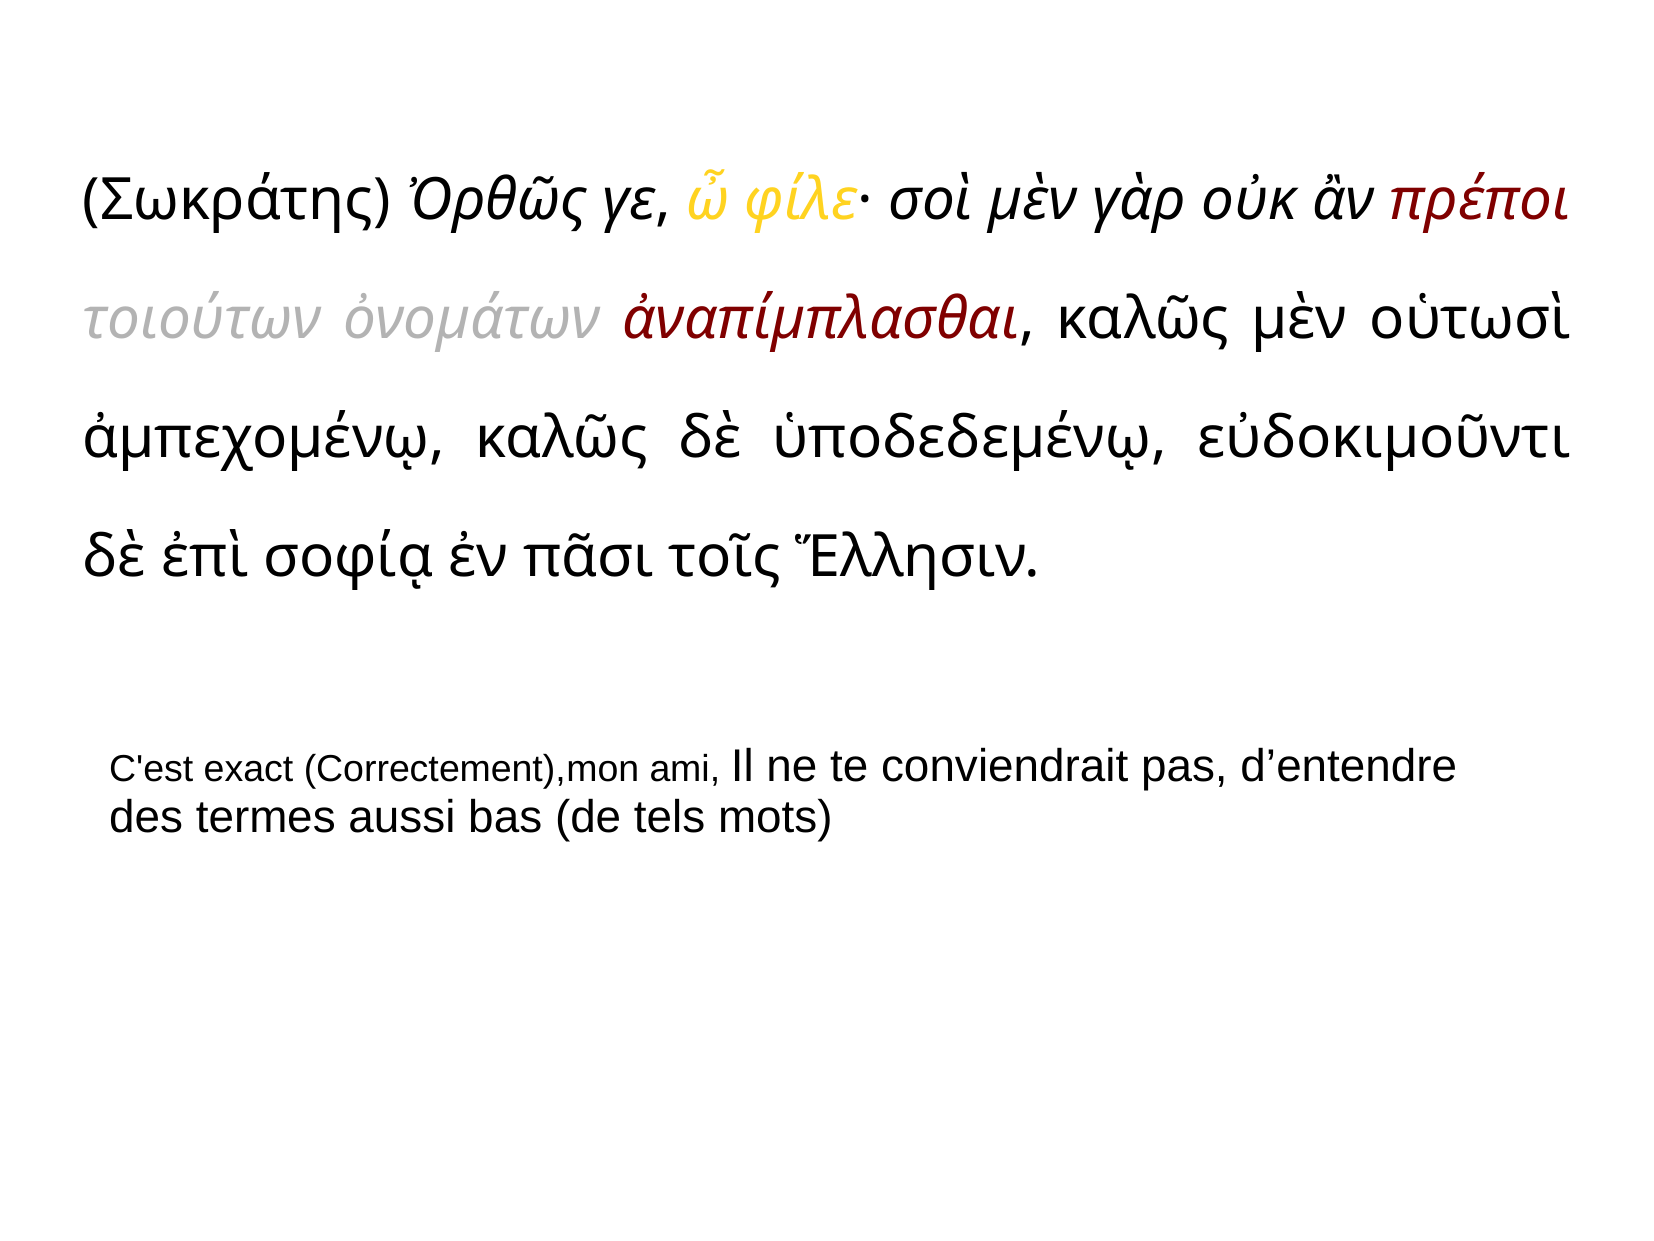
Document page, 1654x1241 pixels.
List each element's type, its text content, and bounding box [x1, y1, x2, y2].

text_box C'est exact (Correctement),mon ami, Il ne te conviendrait pas, d’entendre des termes aussi bas (de tels mots) [94, 732, 1489, 850]
list (Σωκράτης) Ὀρθῶς γε, ὦ φίλε· σοὶ μὲν γὰρ οὐκ ἂν πρέποι τοιούτων ὀνομάτων ἀναπίμπλασθαι, καλῶς μὲν οὑτωσὶ ἀμπεχομένῳ, καλῶς δὲ ὑποδεδεμένῳ, εὐδοκιμοῦντι δὲ ἐπὶ σοφίᾳ ἐν πᾶσι τοῖς Ἕλλησιν. [82, 118, 1571, 1109]
